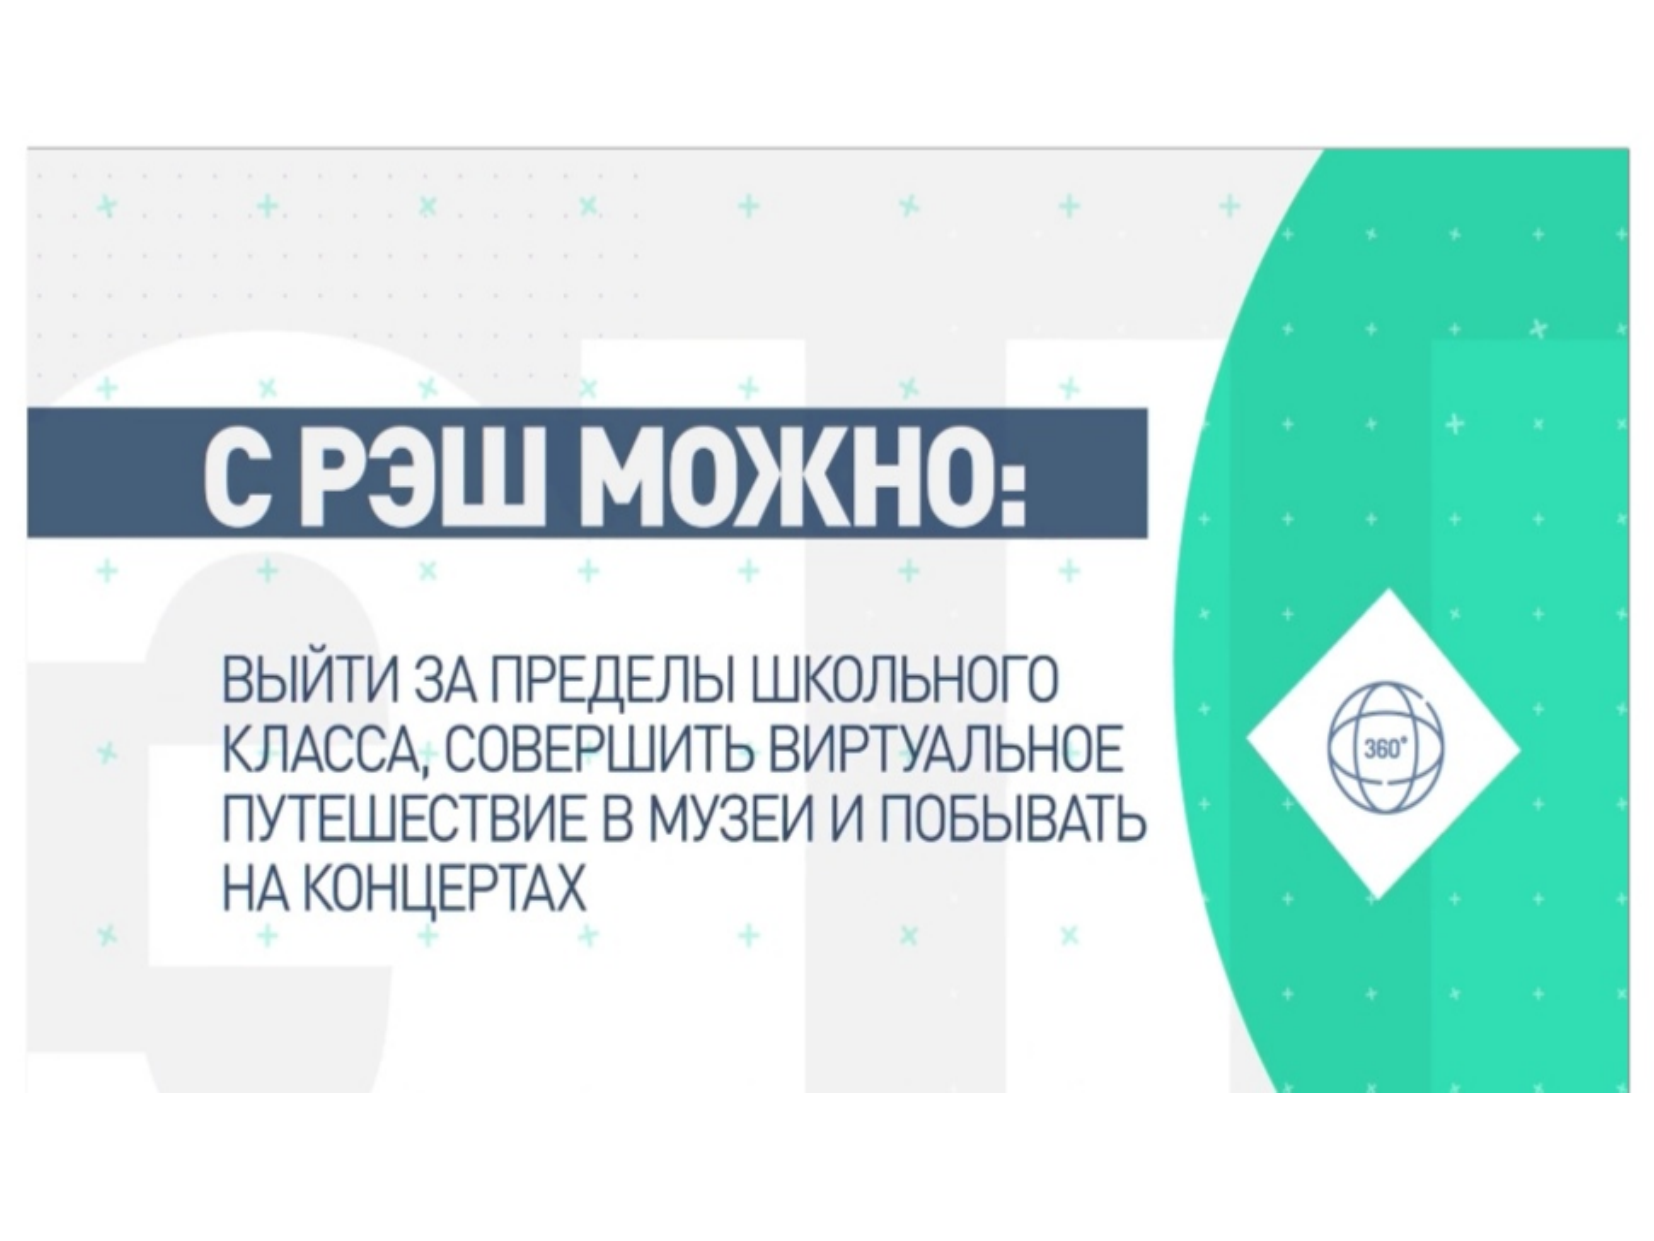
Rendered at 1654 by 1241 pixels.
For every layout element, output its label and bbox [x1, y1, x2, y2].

picture [0, 100, 1654, 1093]
